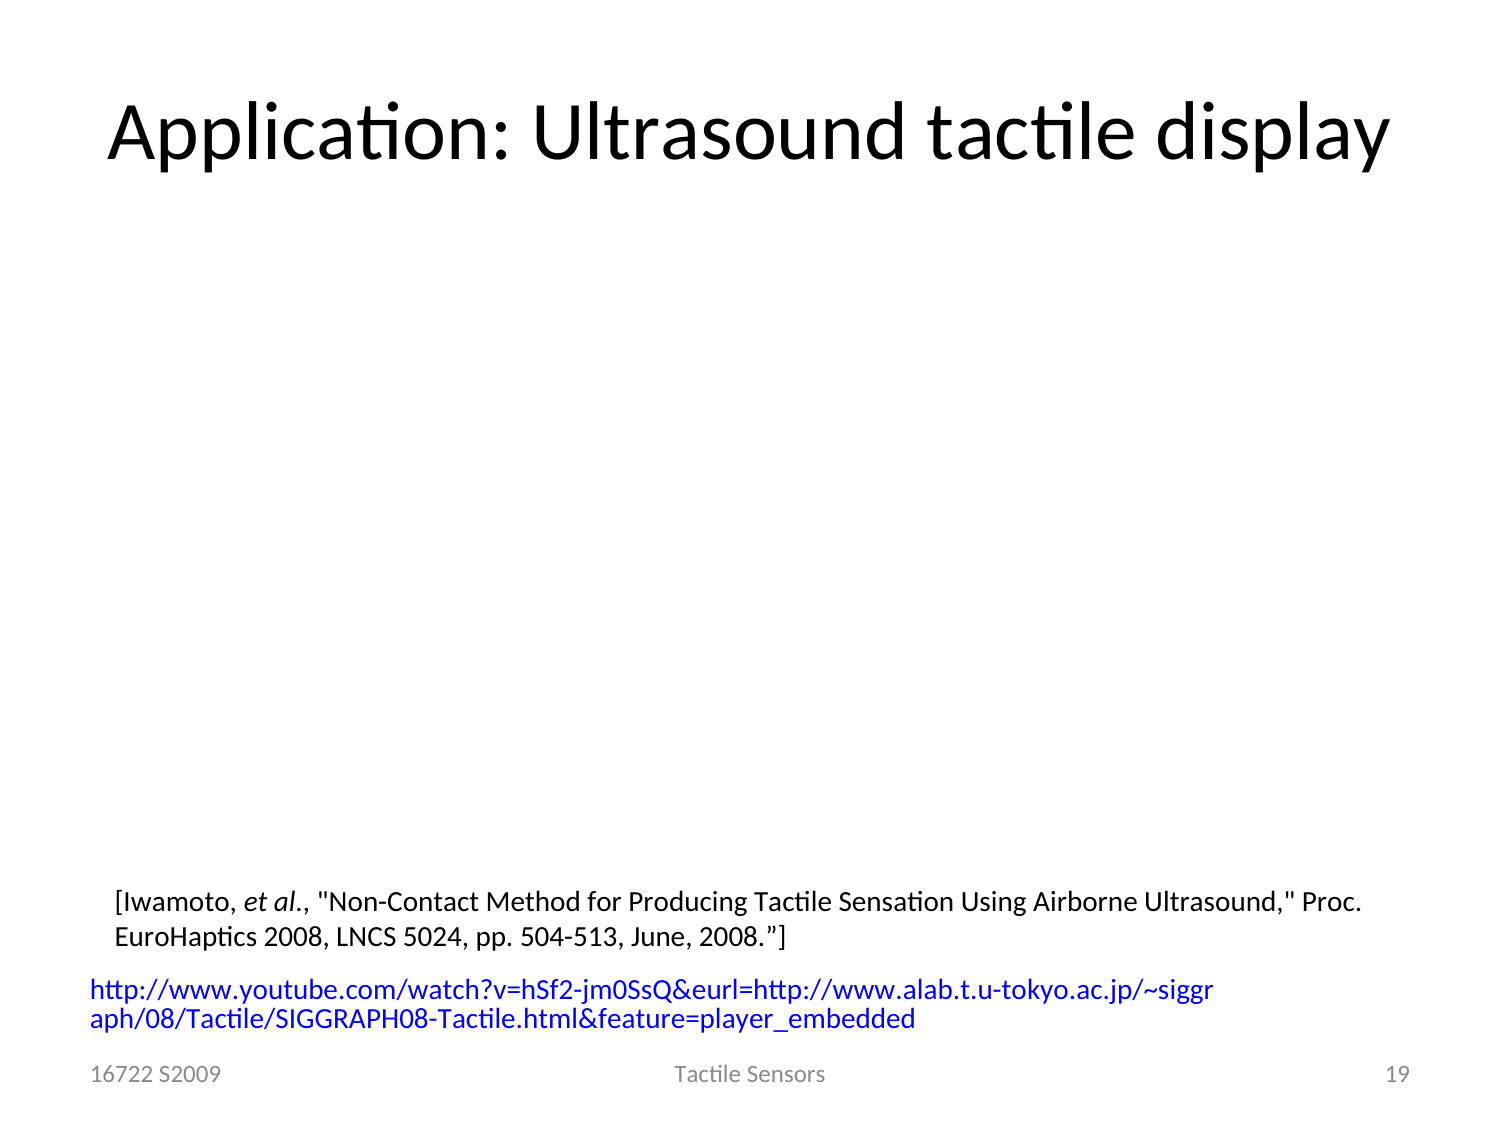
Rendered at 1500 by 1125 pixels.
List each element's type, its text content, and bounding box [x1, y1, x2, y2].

title Application: Ultrasound tactile display [75, 31, 1426, 247]
text_box http://www.youtube.com/watch?v=hSf2-jm0SsQ&eurl=http://www.alab.t.u-tokyo.ac.jp/~siggraph/08/Tactile/SIGGRAPH08-Tactile.html&feature=player_embedded [74, 962, 1238, 1048]
text_box 16722 S2009 [74, 1042, 426, 1103]
text_box <number> [1074, 1042, 1426, 1103]
text_box Tactile Sensors [512, 1048, 988, 1103]
text_box [Iwamoto, et al., "Non-Contact Method for Producing Tactile Sensation Using Airborne Ultrasound," Proc. EuroHaptics 2008, LNCS 5024, pp. 504-513, June, 2008.”] [99, 874, 1426, 961]
